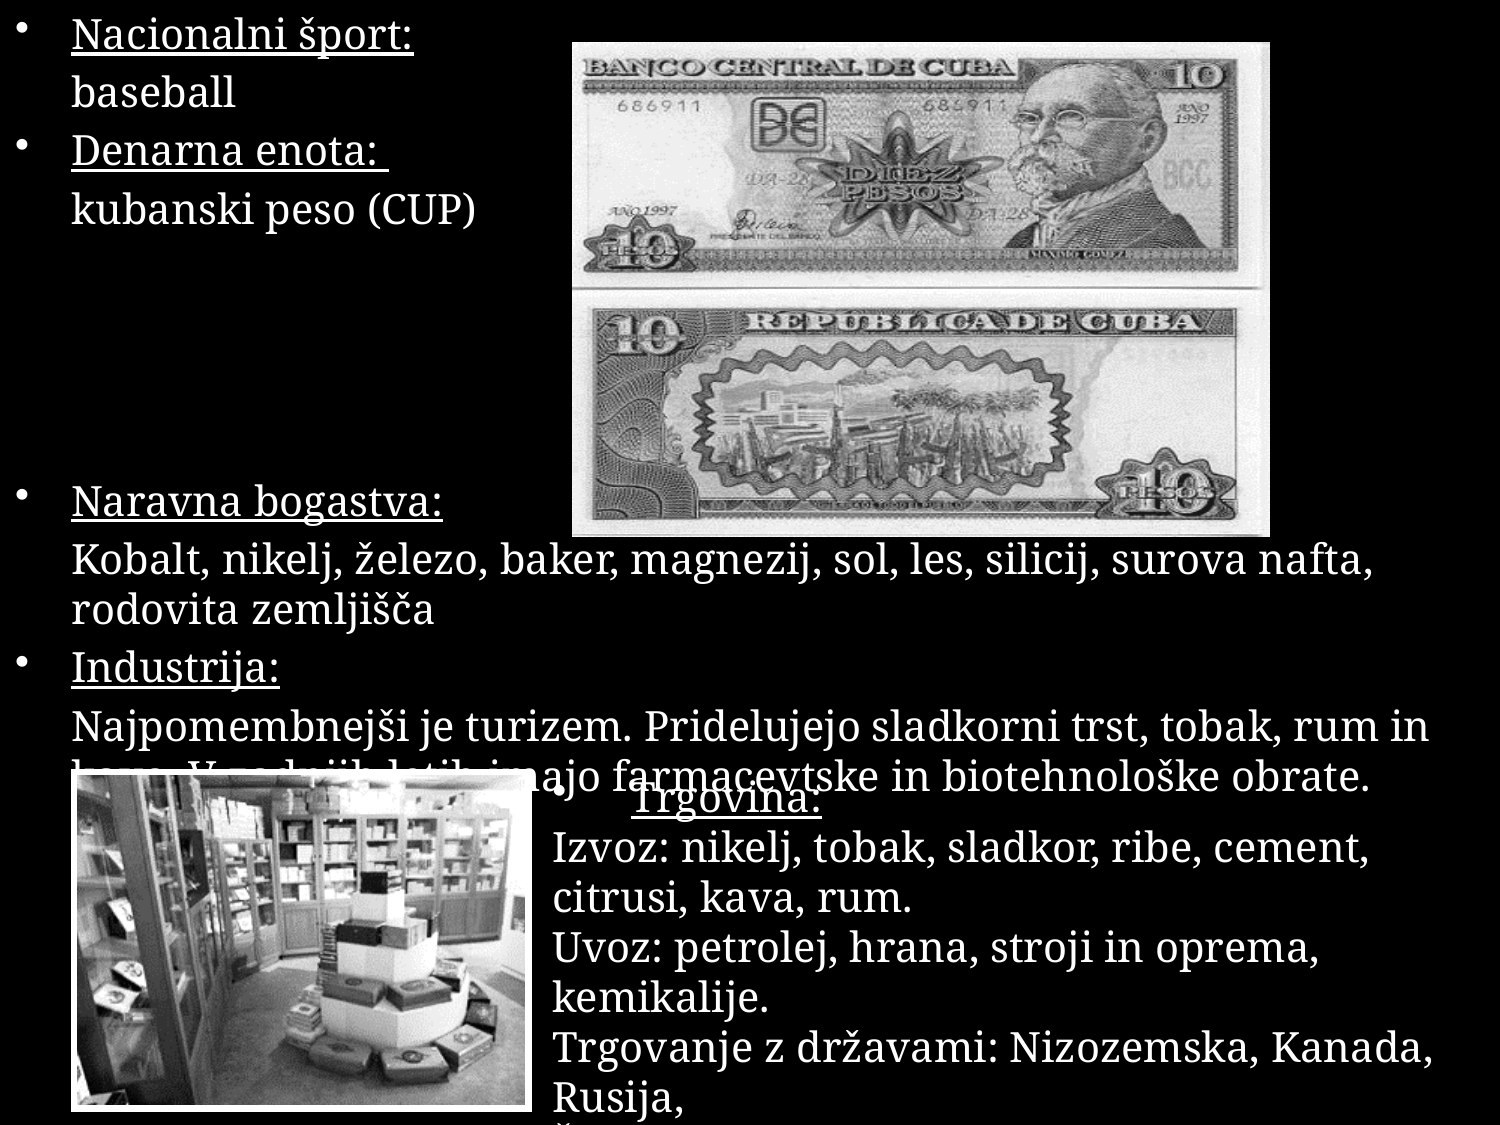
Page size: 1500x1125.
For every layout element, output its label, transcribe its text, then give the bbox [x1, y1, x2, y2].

picture [572, 42, 1270, 537]
picture [76, 774, 526, 1106]
text_box Trgovina: Izvoz: nikelj, tobak, sladkor, ribe, cement, citrusi, kava, rum. Uvoz: petrolej, hrana, stroji in oprema, kemikalije. Trgovanje z državami: Nizozemska, Kanada, Rusija, Španija, Kitajska, Italija, ZDA, Mehika, Francija [537, 763, 1500, 1125]
list Nacionalni šport: baseball Denarna enota: kubanski peso (CUP) Naravna bogastva: Kobalt, nikelj, železo, baker, magnezij, sol, les, silicij, surova nafta, rodovita zemljišča Industrija: Najpomembnejši je turizem. Pridelujejo sladkorni trst, tobak, rum in kavo. V zadnjih letih imajo farmacevtske in biotehnološke obrate. [0, 0, 1459, 858]
